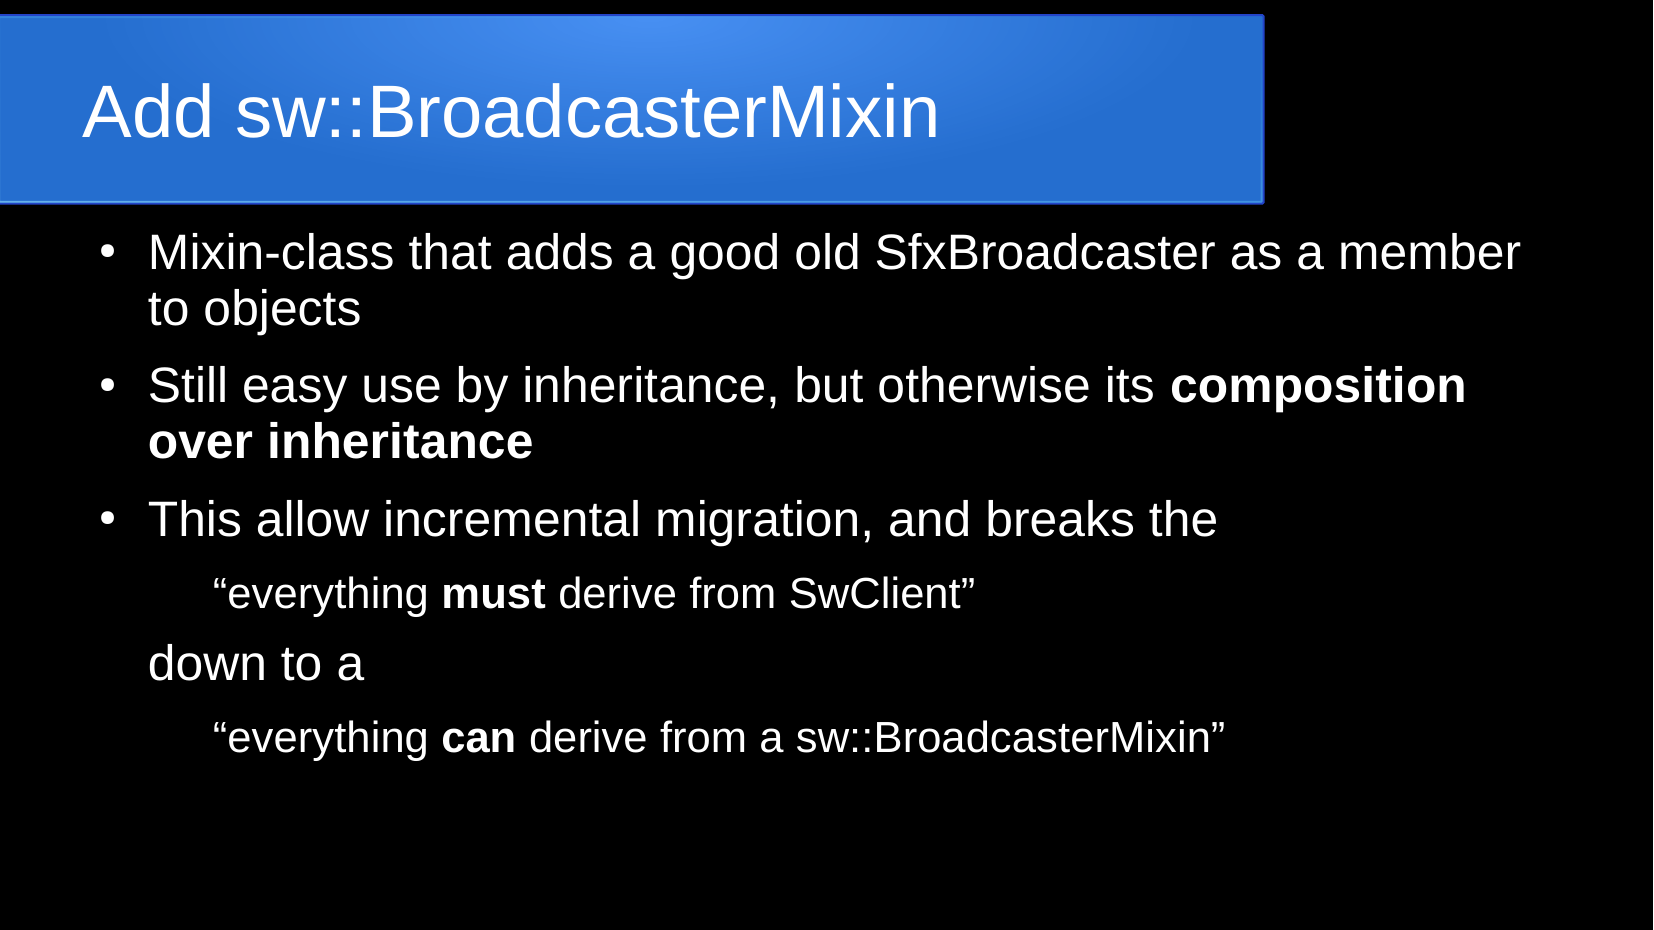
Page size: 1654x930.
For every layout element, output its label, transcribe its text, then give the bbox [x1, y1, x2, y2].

title Add sw::BroadcasterMixin [82, 35, 1234, 189]
list Mixin-class that adds a good old SfxBroadcaster as a member to objects Still easy use by inheritance, but otherwise its composition over inheritance This allow incremental migration, and breaks the “everything must derive from SwClient” down to a “everything can derive from a sw::BroadcasterMixin” [82, 224, 1571, 764]
